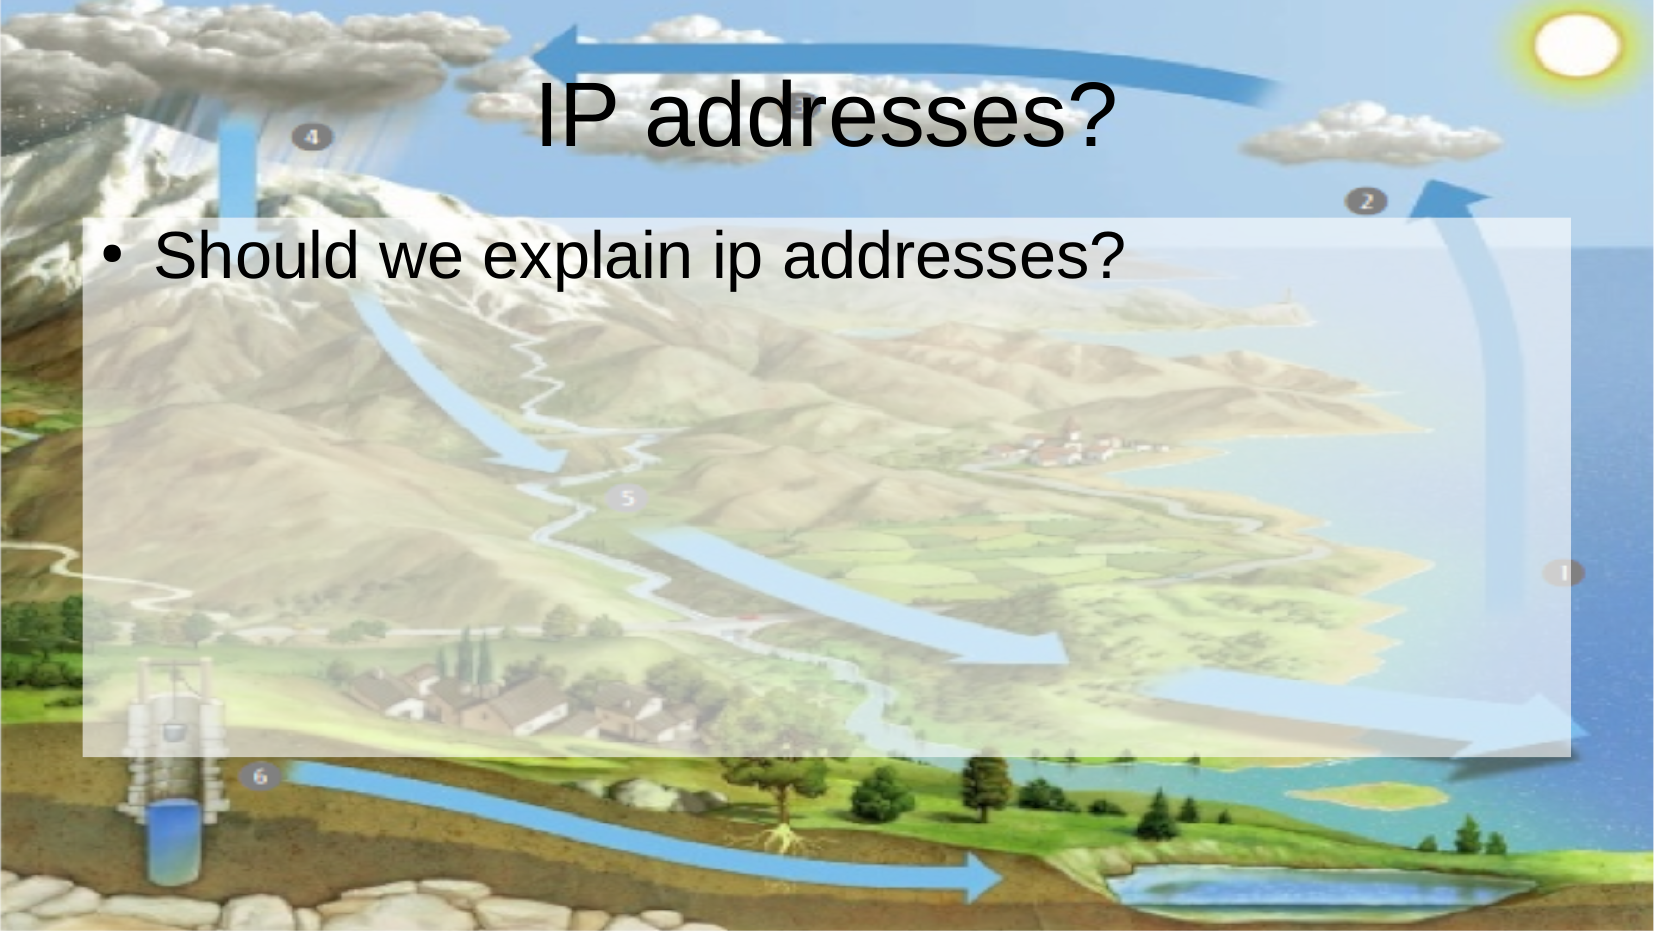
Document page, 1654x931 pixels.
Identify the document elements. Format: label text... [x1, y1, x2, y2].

list Should we explain ip addresses? [82, 217, 1571, 758]
picture [0, 0, 1654, 931]
title IP addresses? [82, 37, 1571, 193]
